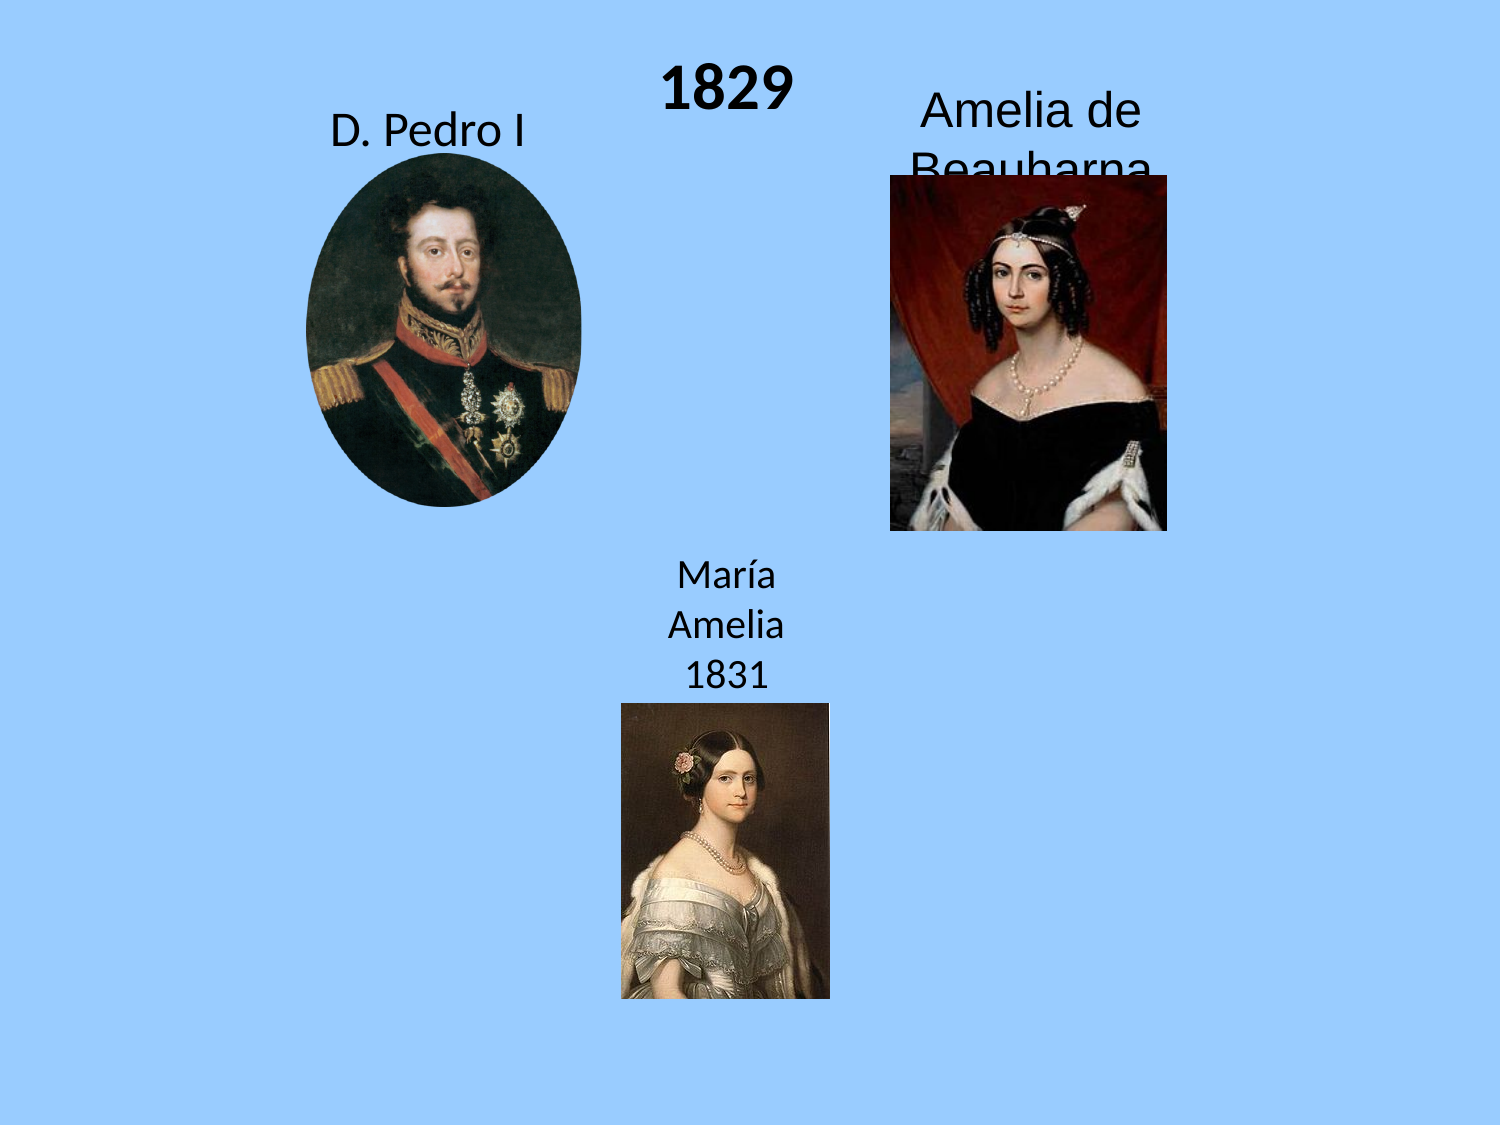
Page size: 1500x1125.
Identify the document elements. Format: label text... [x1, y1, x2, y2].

text_box Amelia de Beauharnais [890, 70, 1172, 182]
text_box D. Pedro I [299, 88, 557, 171]
picture [304, 152, 582, 507]
text_box María Amelia 1831 [632, 538, 821, 657]
picture [890, 175, 1167, 531]
picture [621, 703, 830, 999]
title 1829 [597, 35, 856, 176]
